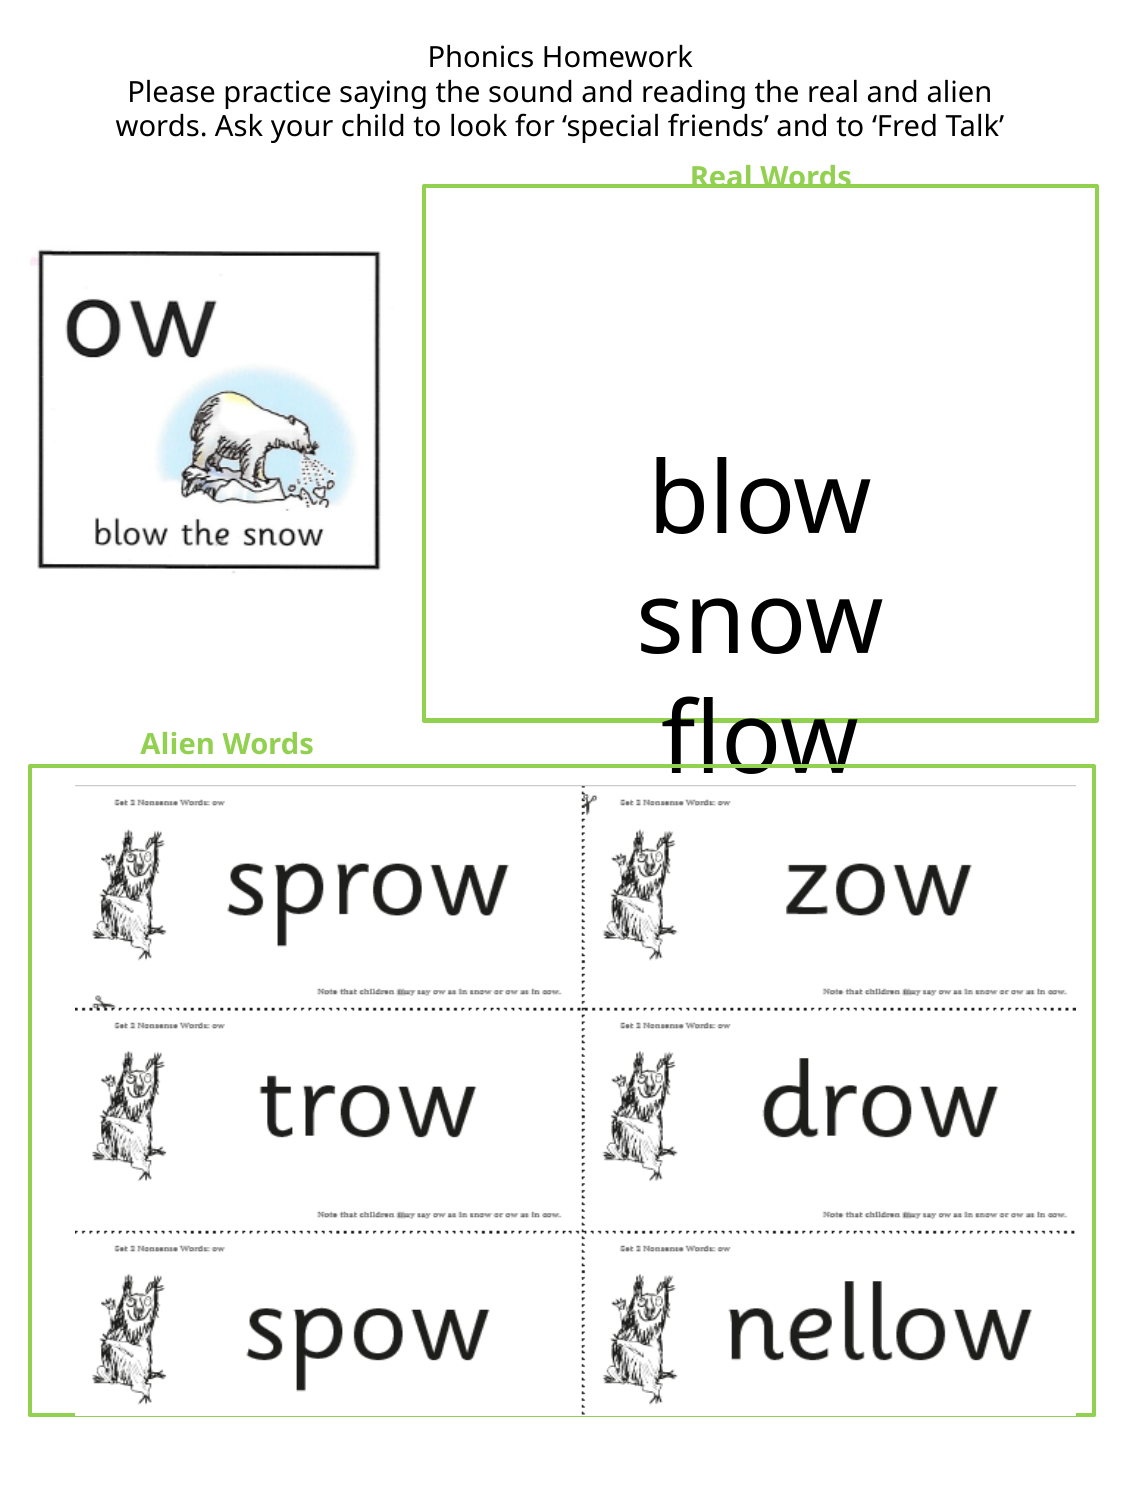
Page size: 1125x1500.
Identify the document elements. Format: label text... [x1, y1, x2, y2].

text_box Real Words [674, 150, 917, 237]
text_box Phonics Homework Please practice saying the sound and reading the real and alien words. Ask your child to look for ‘special friends’ and to ‘Fred Talk’ [90, 30, 1031, 116]
text_box blow snow flow throw [424, 186, 1097, 721]
picture [30, 240, 393, 576]
picture [75, 785, 1076, 1416]
text_box Alien Words [125, 717, 368, 785]
